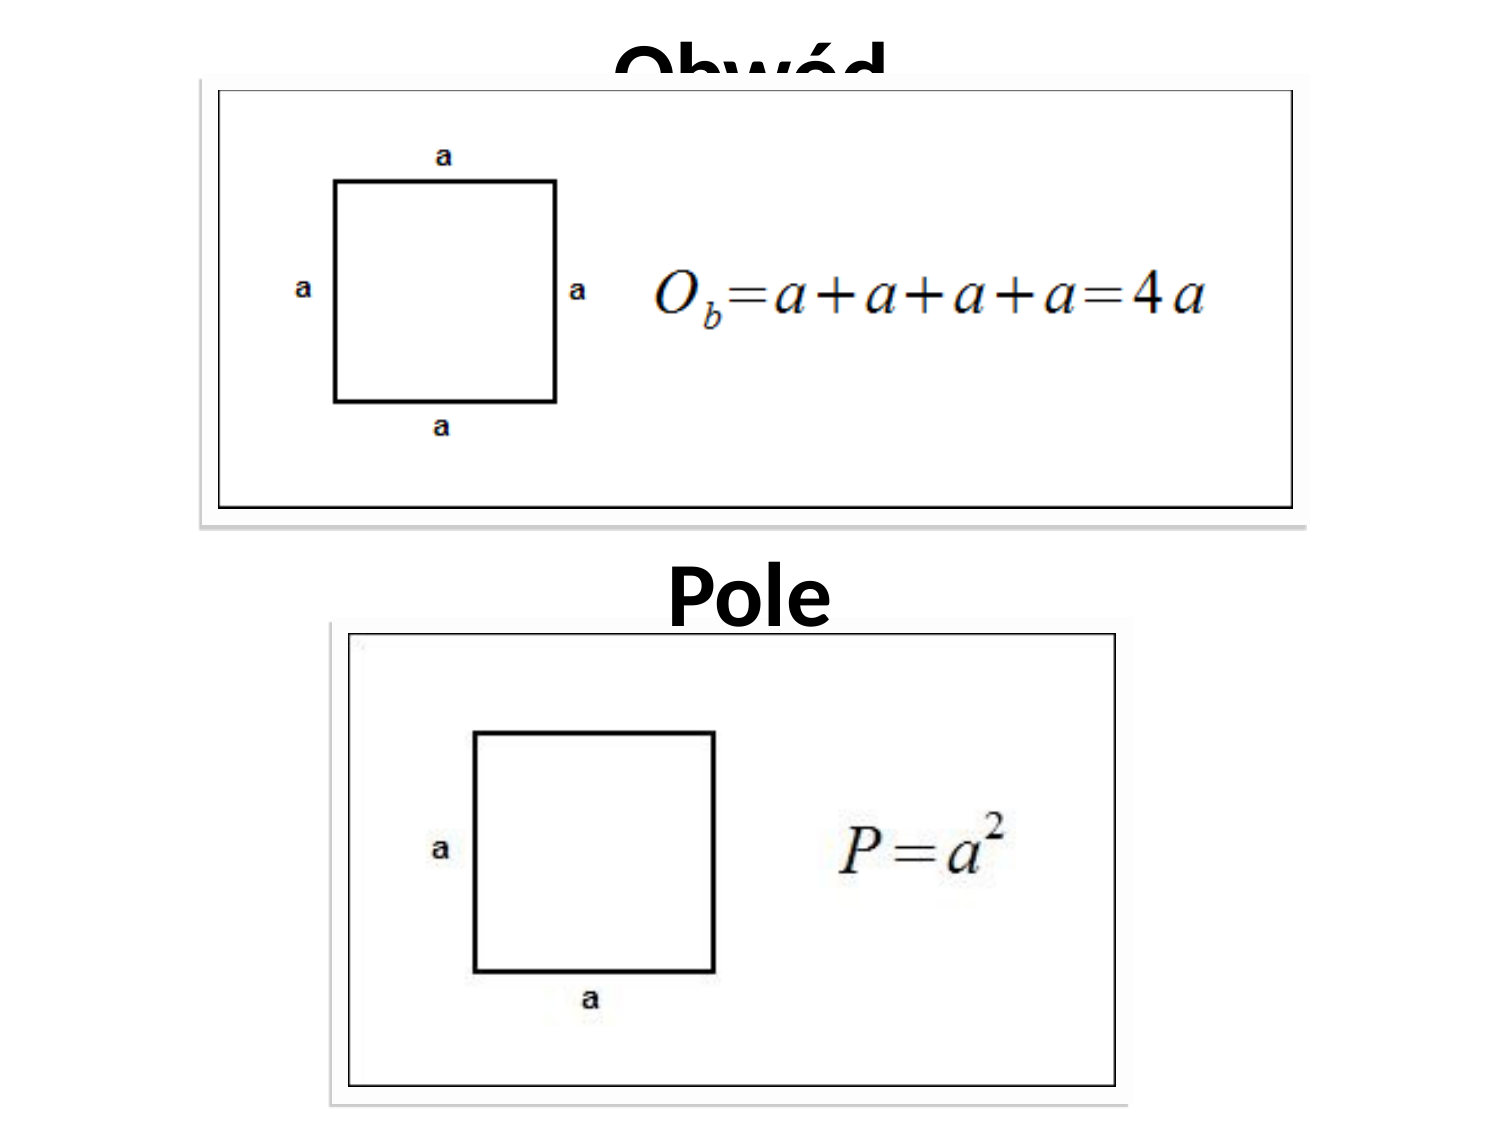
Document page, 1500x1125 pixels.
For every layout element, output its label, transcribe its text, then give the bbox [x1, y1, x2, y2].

picture [348, 633, 1117, 1088]
title Obwód [76, 0, 1427, 140]
picture [218, 90, 1294, 509]
text_box Pole [513, 527, 987, 654]
